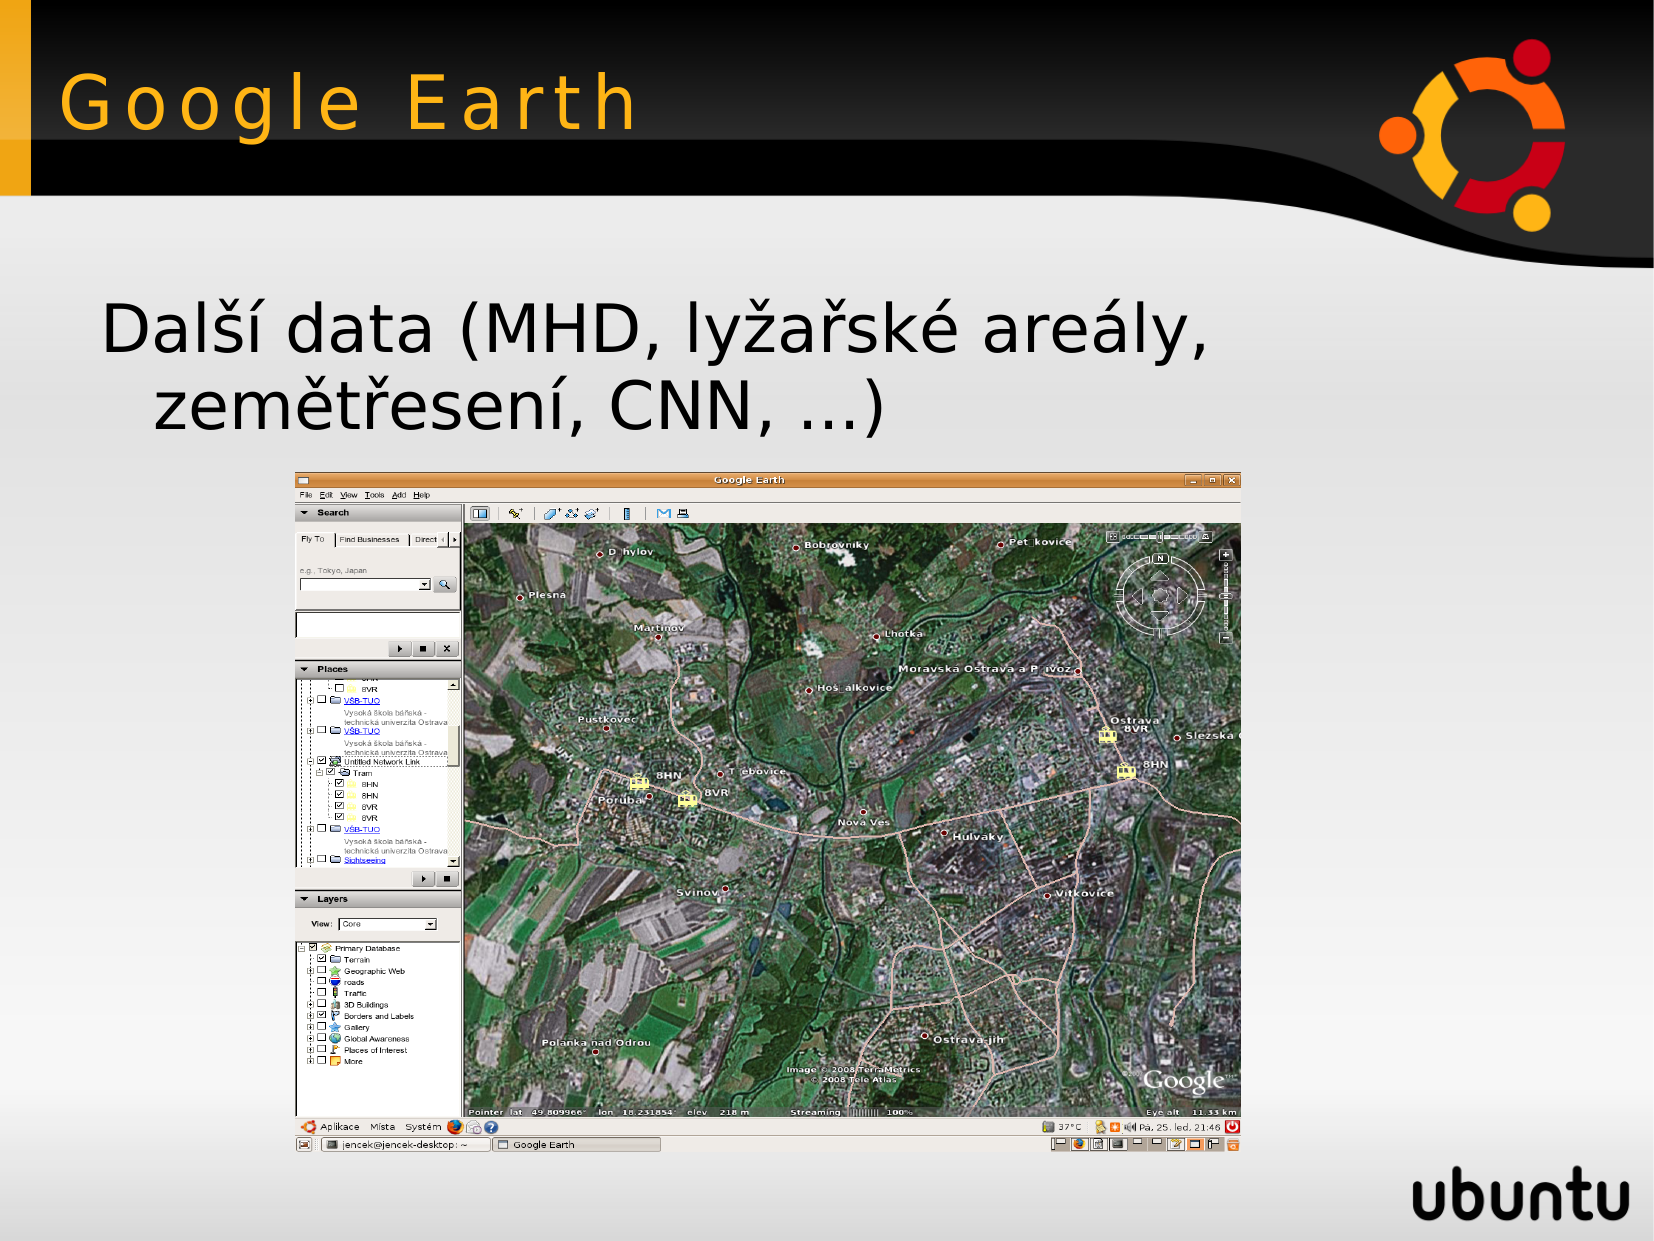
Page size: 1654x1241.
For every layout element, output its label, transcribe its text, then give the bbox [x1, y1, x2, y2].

picture [0, 0, 1654, 1241]
list Další data (MHD, lyžařské areály, zemětřesení, CNN, ...) [82, 290, 1571, 1109]
title Google Earth [59, 29, 1270, 178]
